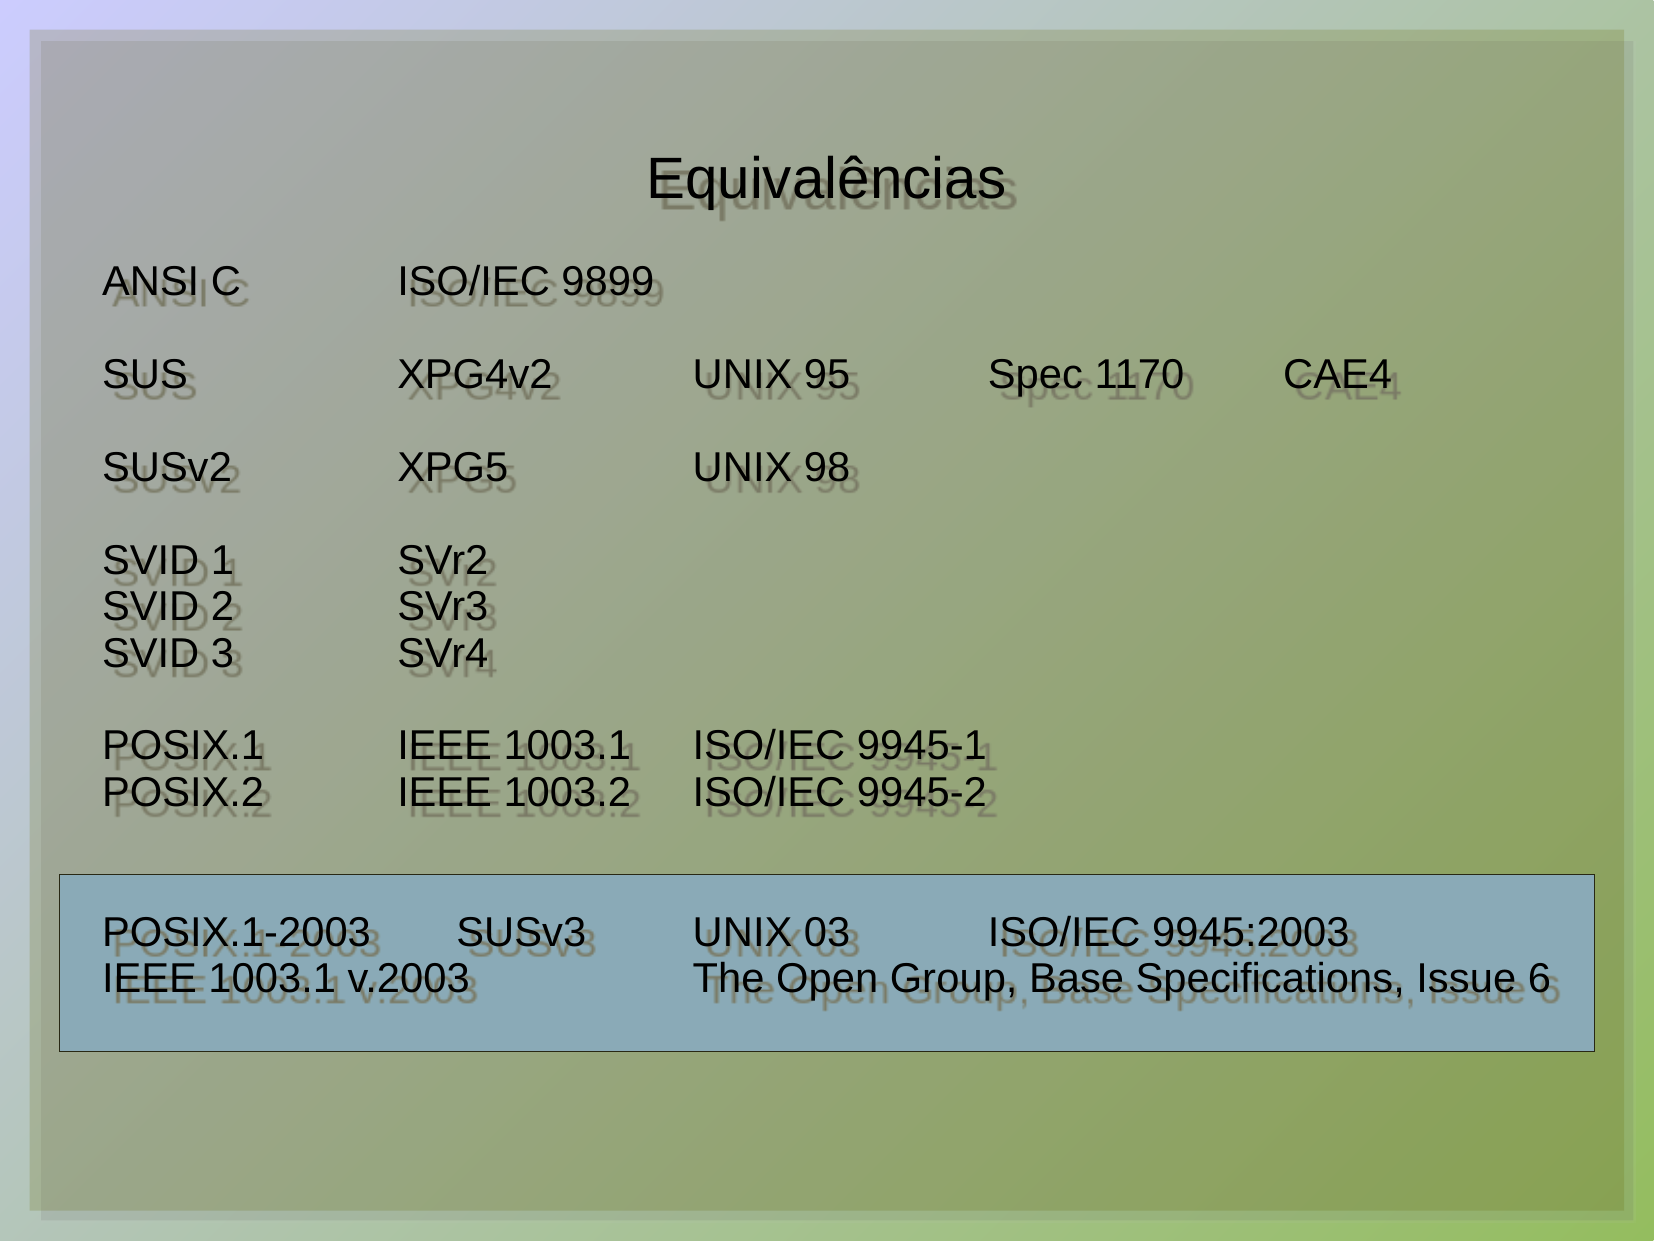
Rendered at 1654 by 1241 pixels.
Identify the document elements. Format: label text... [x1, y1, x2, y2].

text_box Equivalências ANSI C ISO/IEC 9899 SUS XPG4v2 UNIX 95 Spec 1170 CAE4 SUSv2 XPG5 UNIX 98 SVID 1 SVr2 SVID 2 SVr3 SVID 3 SVr4 POSIX.1 IEEE 1003.1 ISO/IEC 9945-1 POSIX.2 IEEE 1003.2 ISO/IEC 9945-2 POSIX.1-2003 SUSv3 UNIX 03 ISO/IEC 9945:2003 IEEE 1003.1 v.2003 The Open Group, Base Specifications, Issue 6 [29, 29, 1625, 1211]
